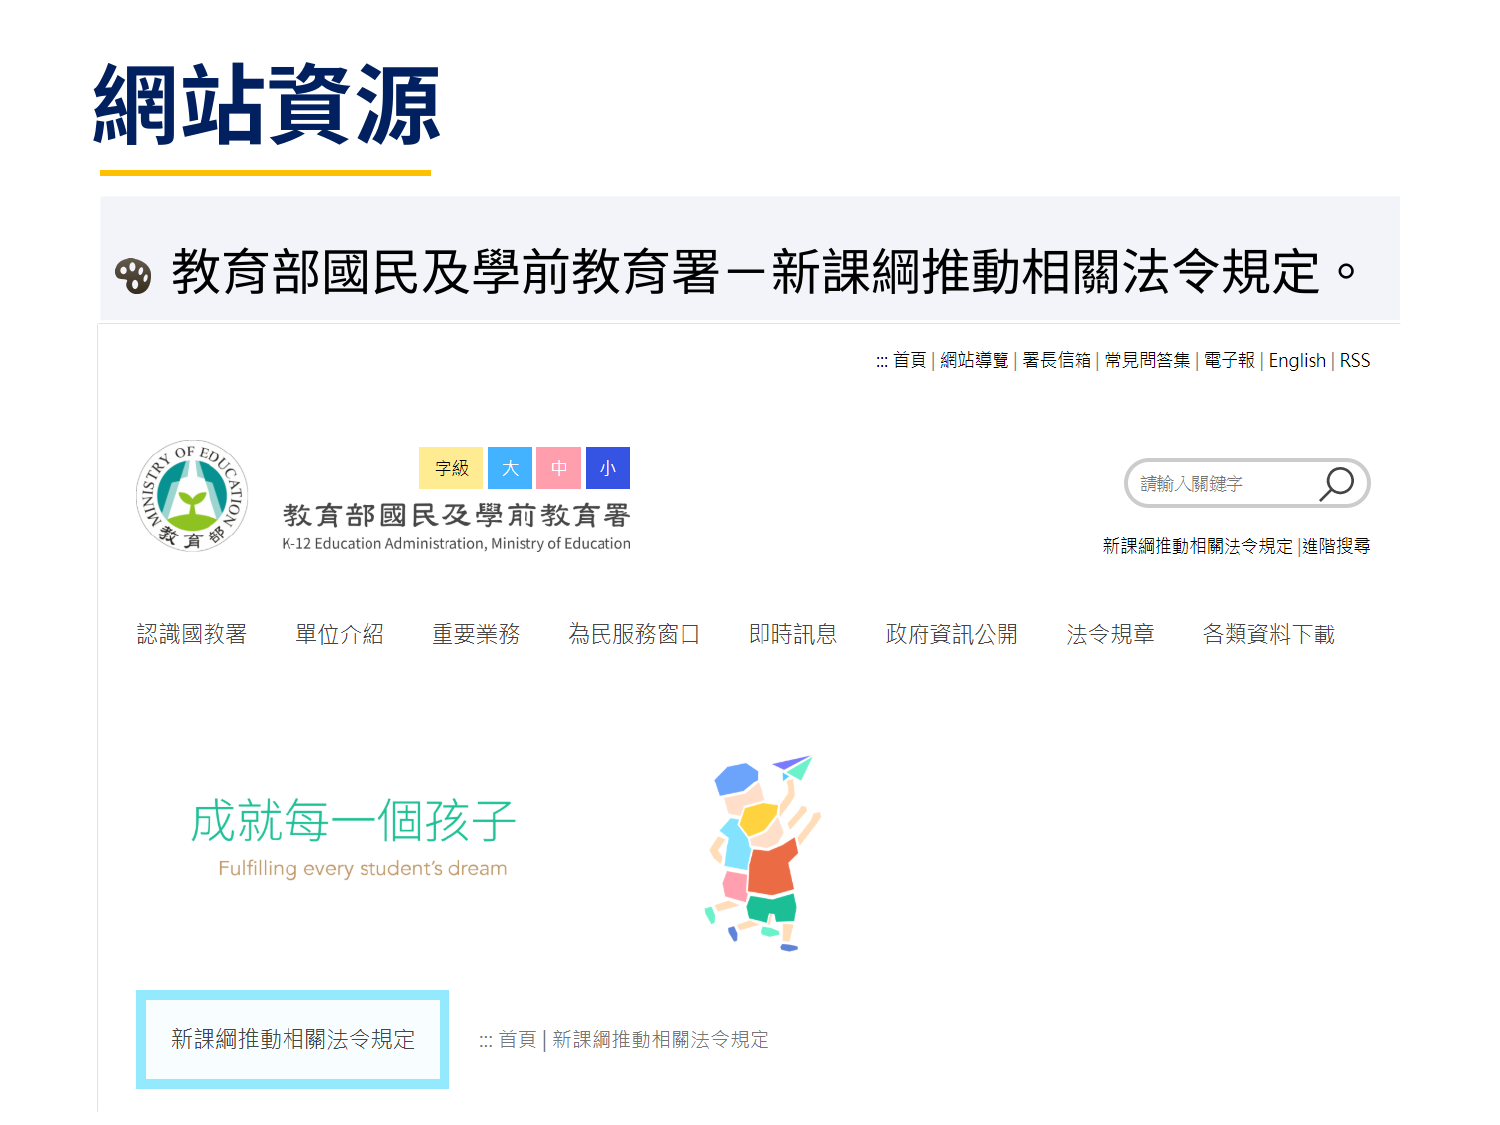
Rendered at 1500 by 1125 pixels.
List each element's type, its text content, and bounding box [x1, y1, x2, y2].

text_box 教育部國民及學前教育署－新課綱推動相關法令規定。 [100, 196, 1400, 303]
text_box 網站資源 [76, 42, 461, 164]
picture [112, 338, 1388, 1100]
